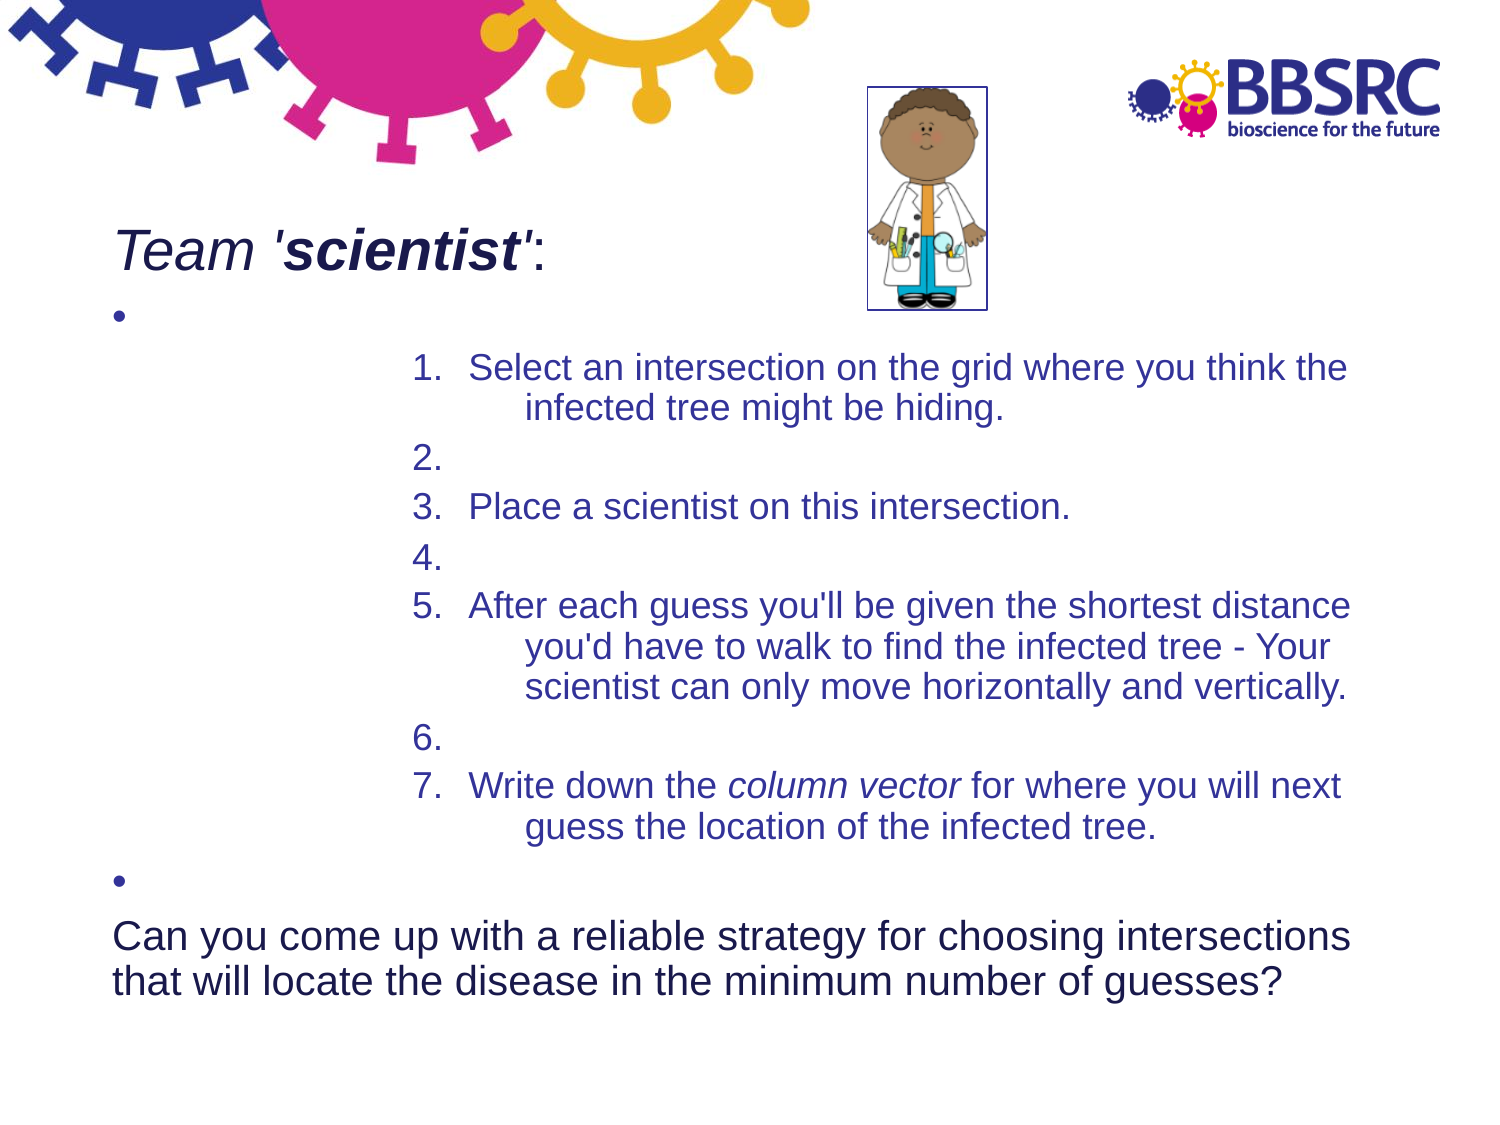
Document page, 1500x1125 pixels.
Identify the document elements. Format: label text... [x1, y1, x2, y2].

picture [868, 87, 987, 310]
list Team 'scientist': Select an intersection on the grid where you think the infected tree might be hiding. Place a scientist on this intersection. After each guess you'll be given the shortest distance you'd have to walk to find the infected tree - Your scientist can only move horizontally and vertically. Write down the column vector for where you will next guess the location of the infected tree. Can you come up with a reliable strategy for choosing intersections that will locate the disease in the minimum number of guesses? [112, 219, 1377, 1036]
